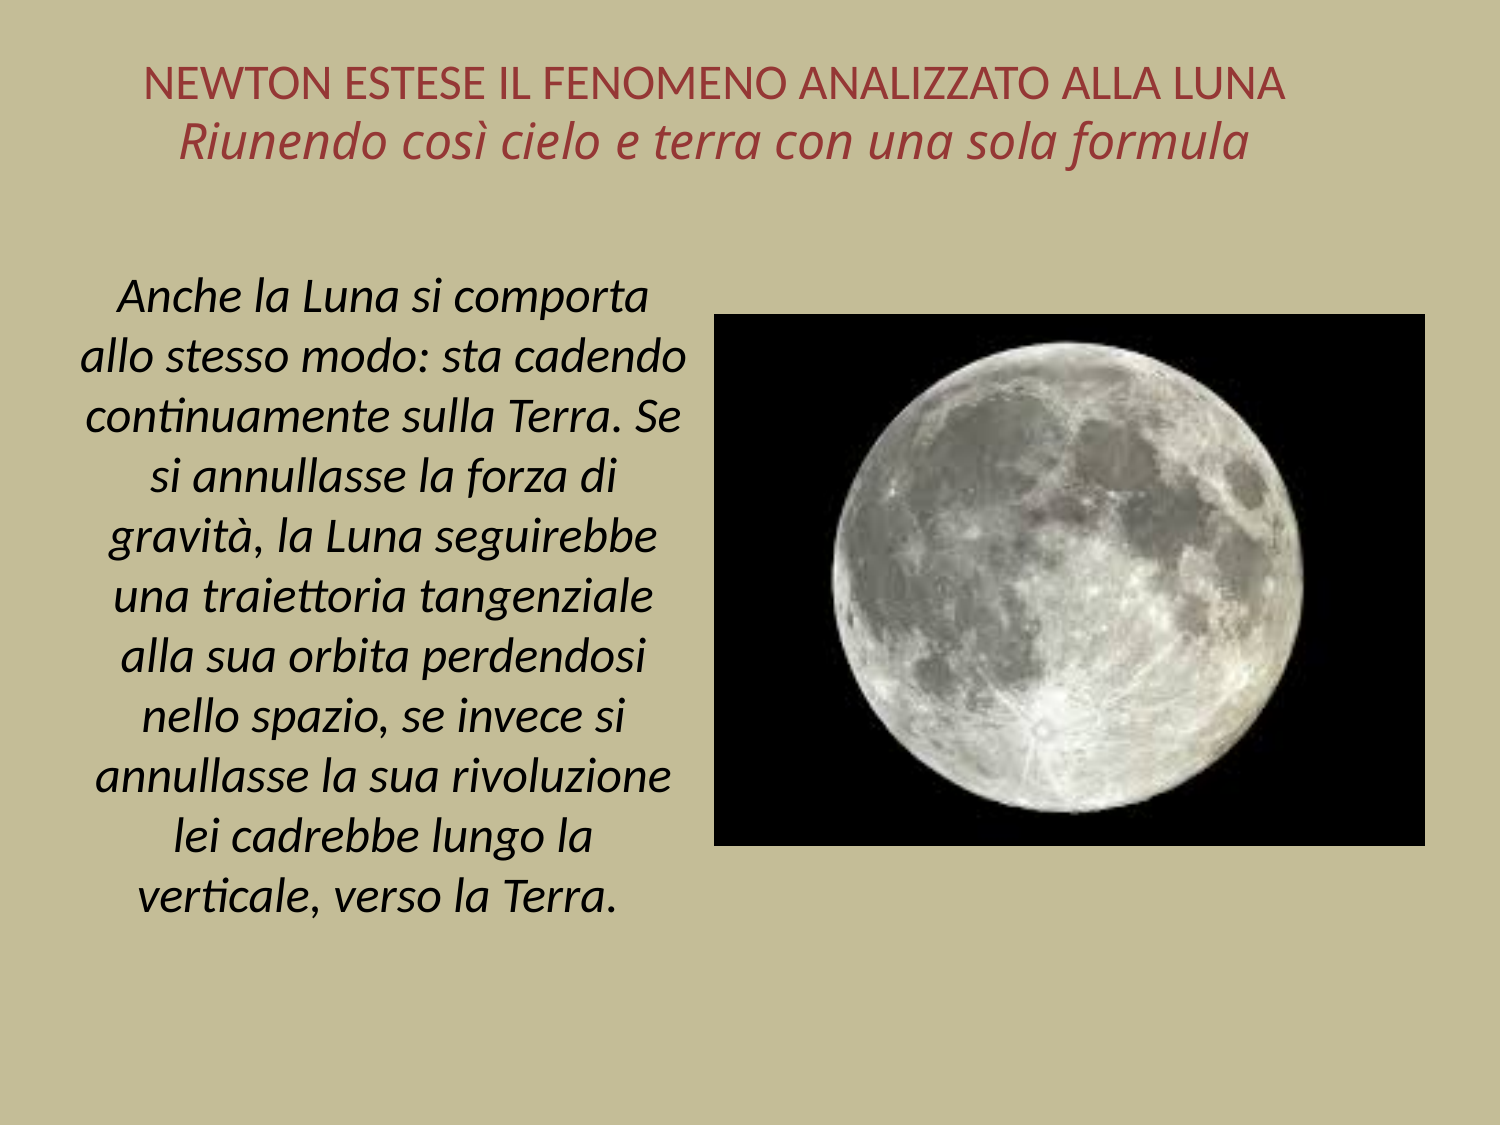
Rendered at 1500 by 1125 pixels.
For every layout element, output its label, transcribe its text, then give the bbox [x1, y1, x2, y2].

picture [714, 314, 1425, 846]
text_box Anche la Luna si comporta allo stesso modo: sta cadendo continuamente sulla Terra. Se si annullasse la forza di gravità, la Luna seguirebbe una traiettoria tangenziale alla sua orbita perdendosi nello spazio, se invece si annullasse la sua rivoluzione lei cadrebbe lungo la verticale, verso la Terra. [64, 255, 703, 931]
text_box NEWTON ESTESE IL FENOMENO ANALIZZATO ALLA LUNA Riunendo così cielo e terra con una sola formula [100, 42, 1329, 178]
